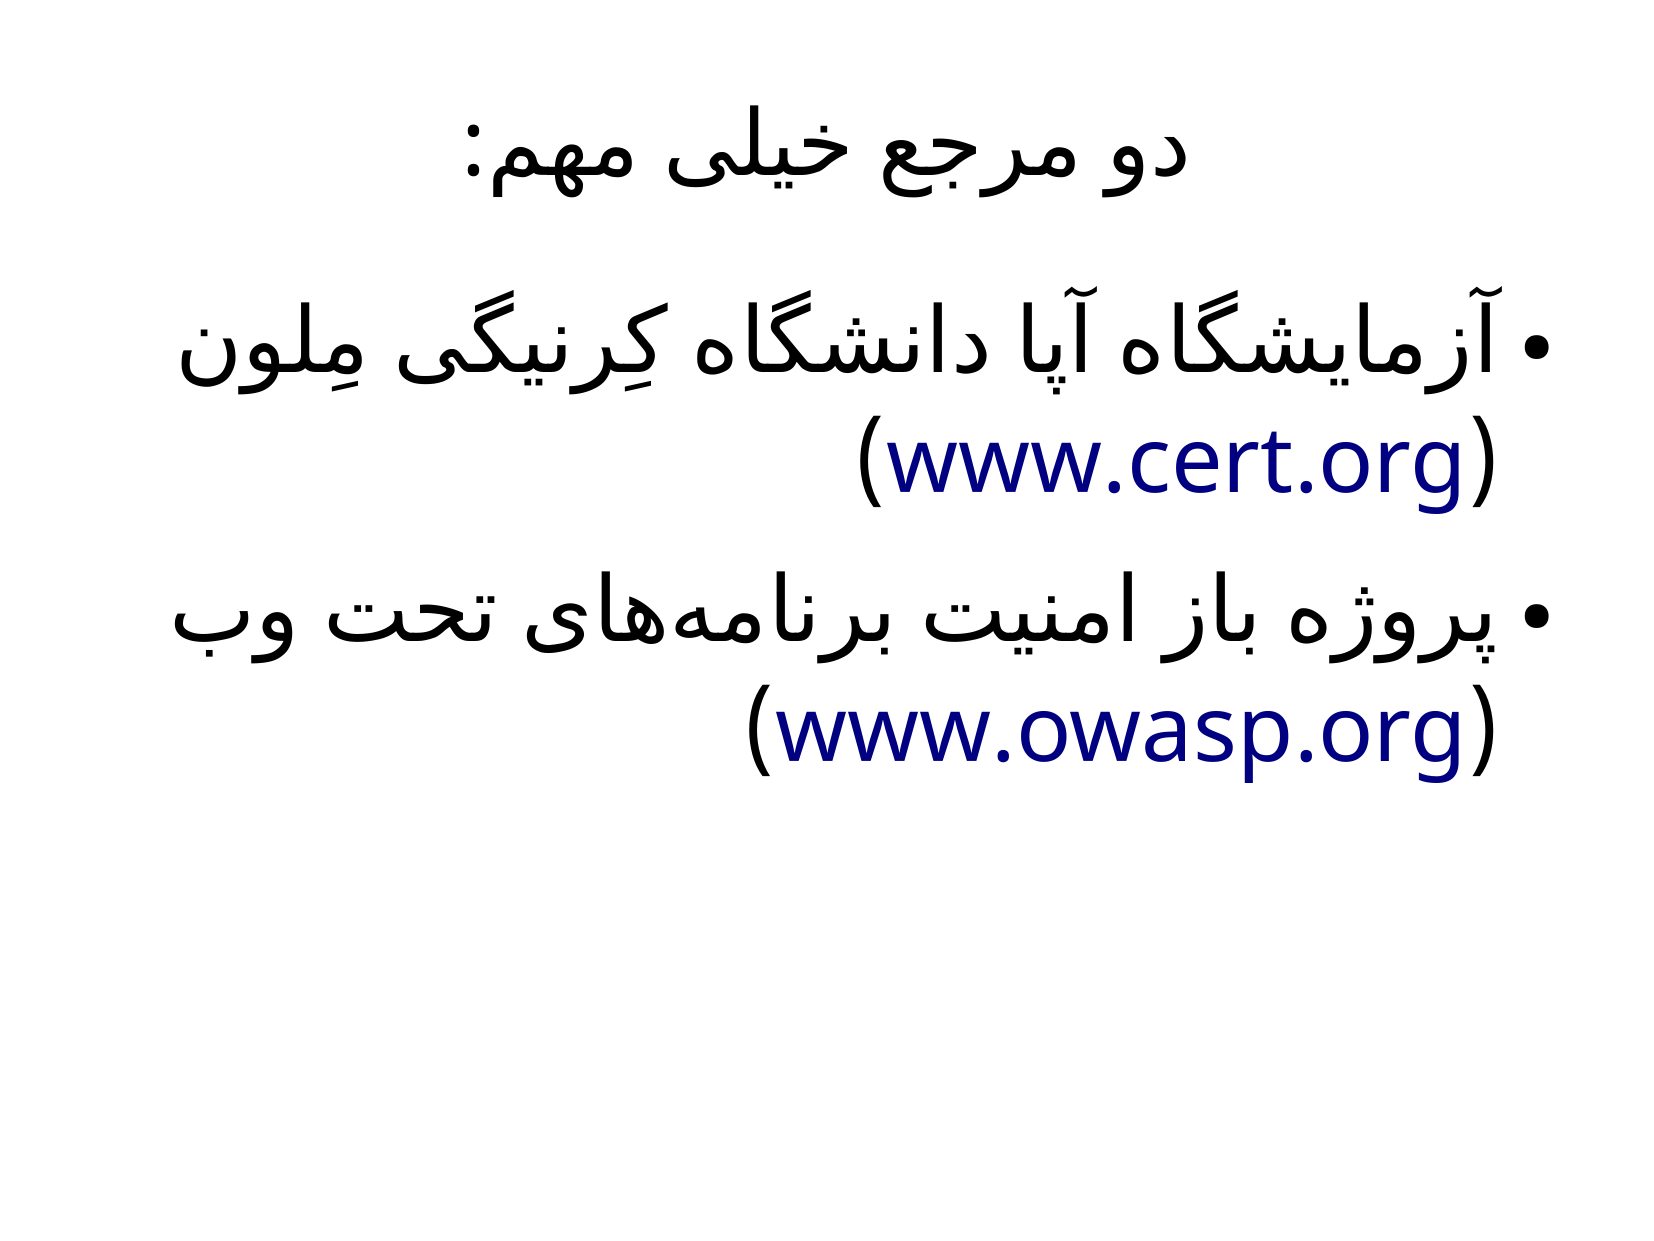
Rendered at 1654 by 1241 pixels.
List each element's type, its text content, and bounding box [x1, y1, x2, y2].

title دو مرجع خیلی مهم: [82, 49, 1571, 257]
list آزمایشگاه آپا دانشگاه کِرنیگی مِلون (www.cert.org) پروژه باز امنیت برنامه‌های تحت وب (www.owasp.org) [82, 290, 1571, 1010]
